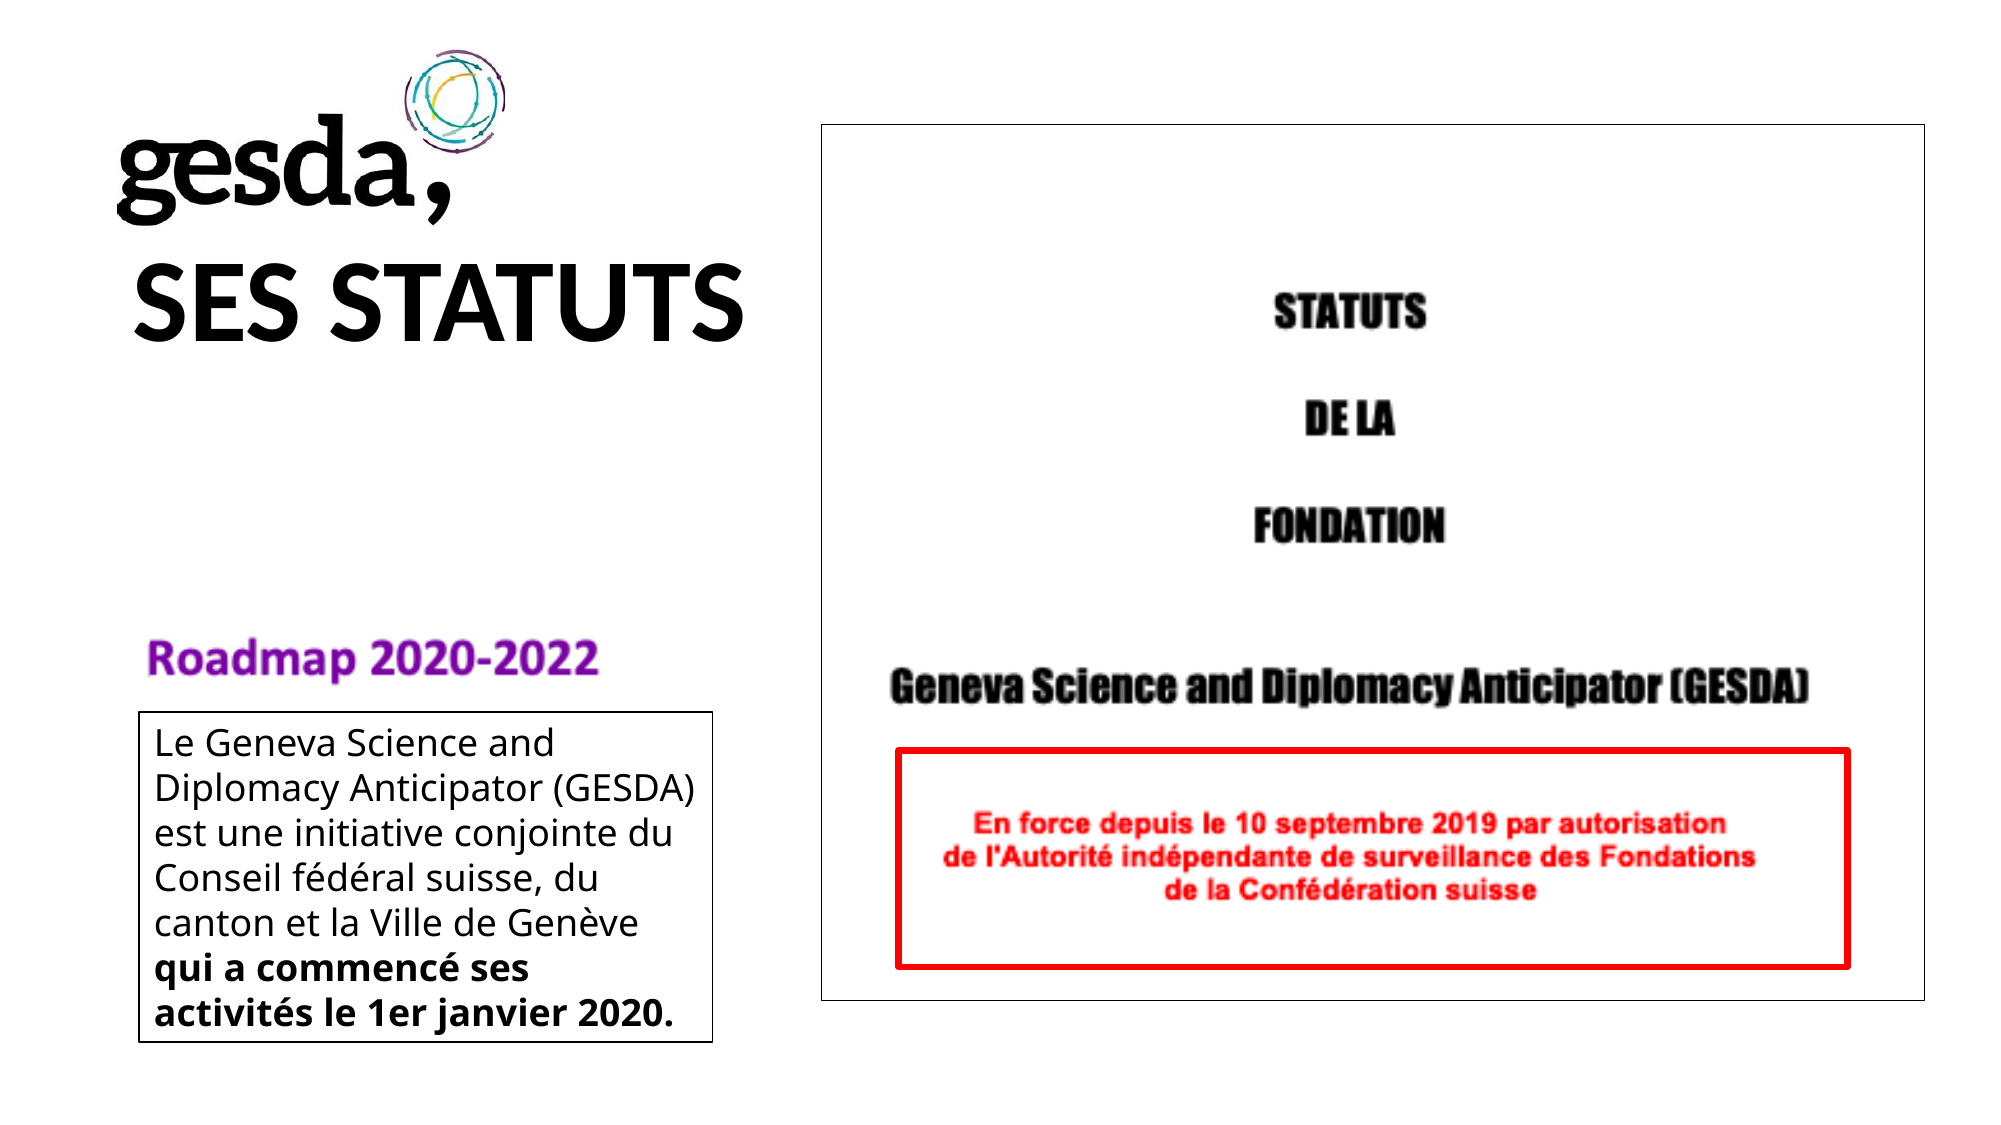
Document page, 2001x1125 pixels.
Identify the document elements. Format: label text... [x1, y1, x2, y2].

text_box Le Geneva Science and Diplomacy Anticipator (GESDA) est une initiative conjointe du Conseil fédéral suisse, du canton et la Ville de Genève qui a commencé ses activités le 1er janvier 2020. [138, 711, 713, 1042]
text_box , SES STATUTS [117, 60, 1883, 375]
picture [138, 610, 627, 705]
picture [822, 125, 1924, 1000]
picture [117, 36, 505, 60]
